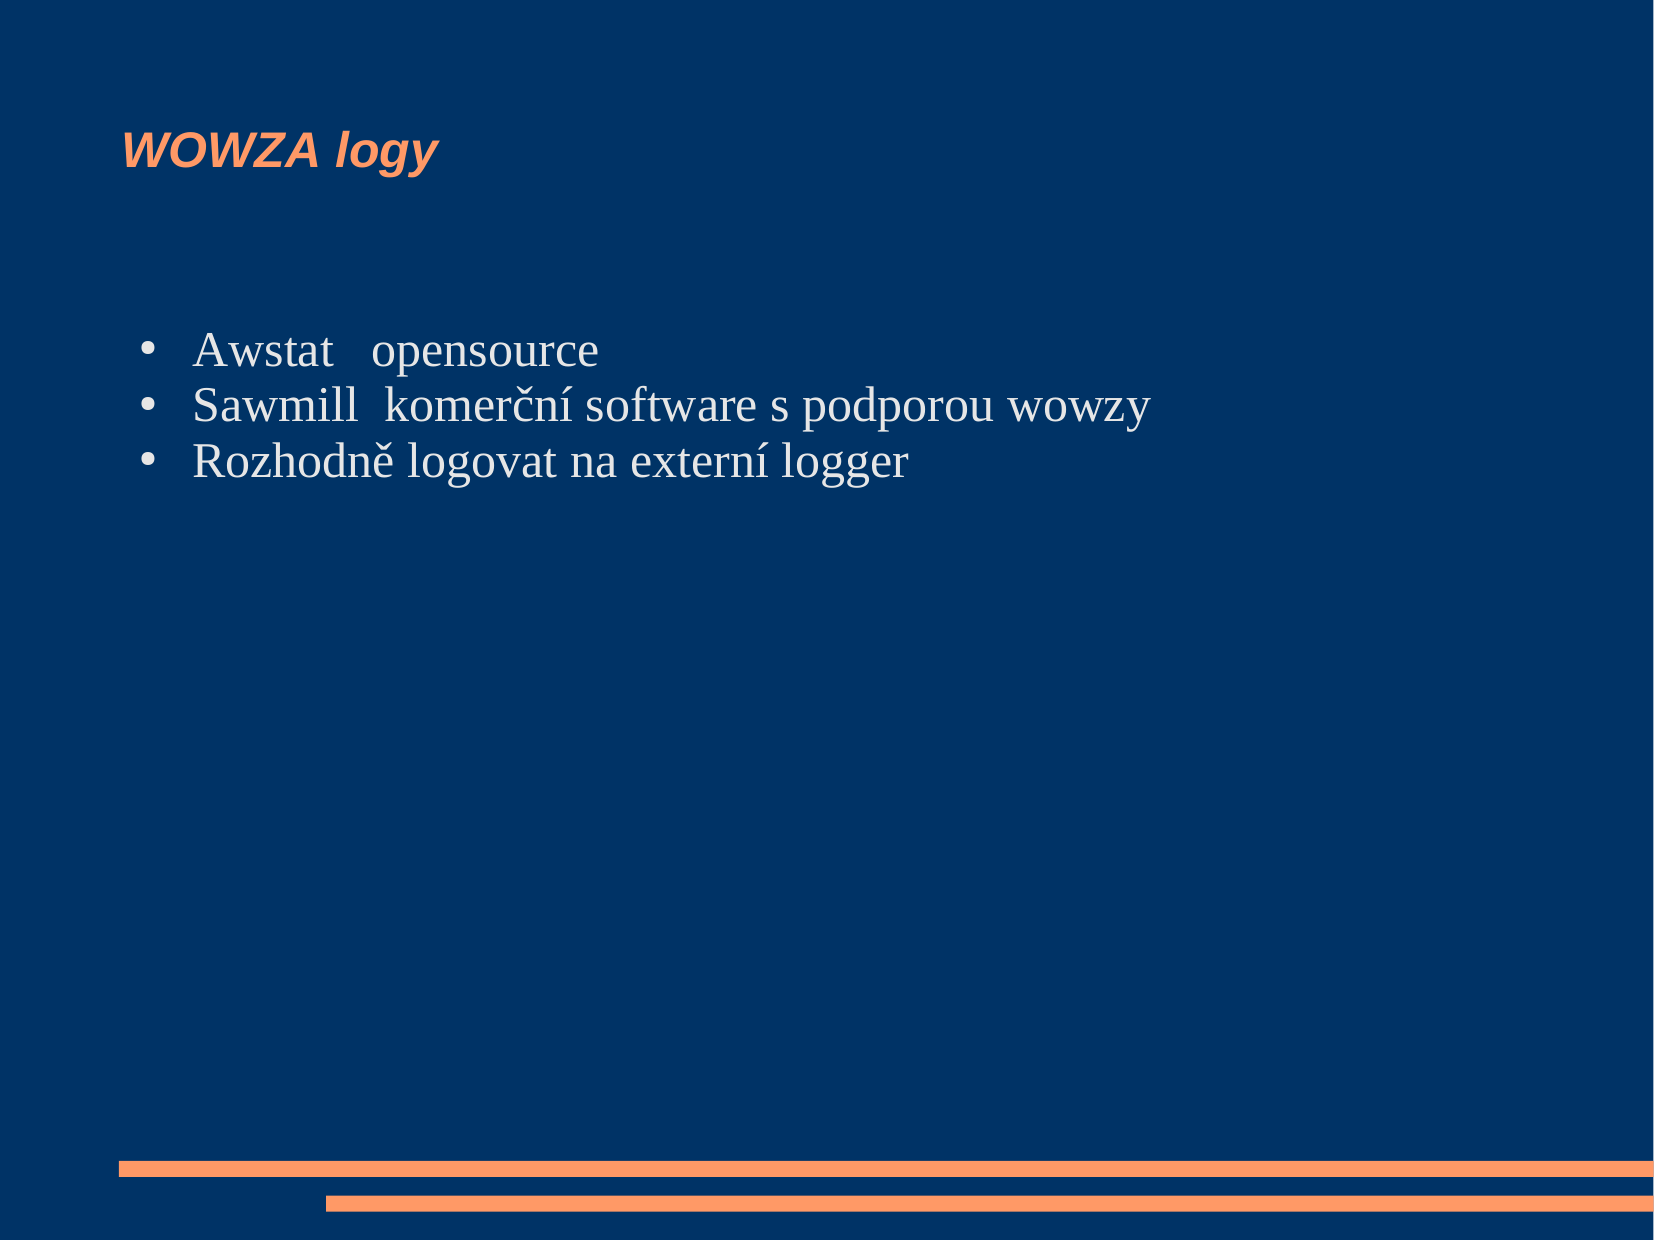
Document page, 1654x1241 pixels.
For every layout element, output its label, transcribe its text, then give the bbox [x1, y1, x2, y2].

list Awstat opensource Sawmill komerční software s podporou wowzy Rozhodně logovat na externí logger [121, 322, 1561, 1132]
title WOWZA logy [121, 46, 1534, 254]
